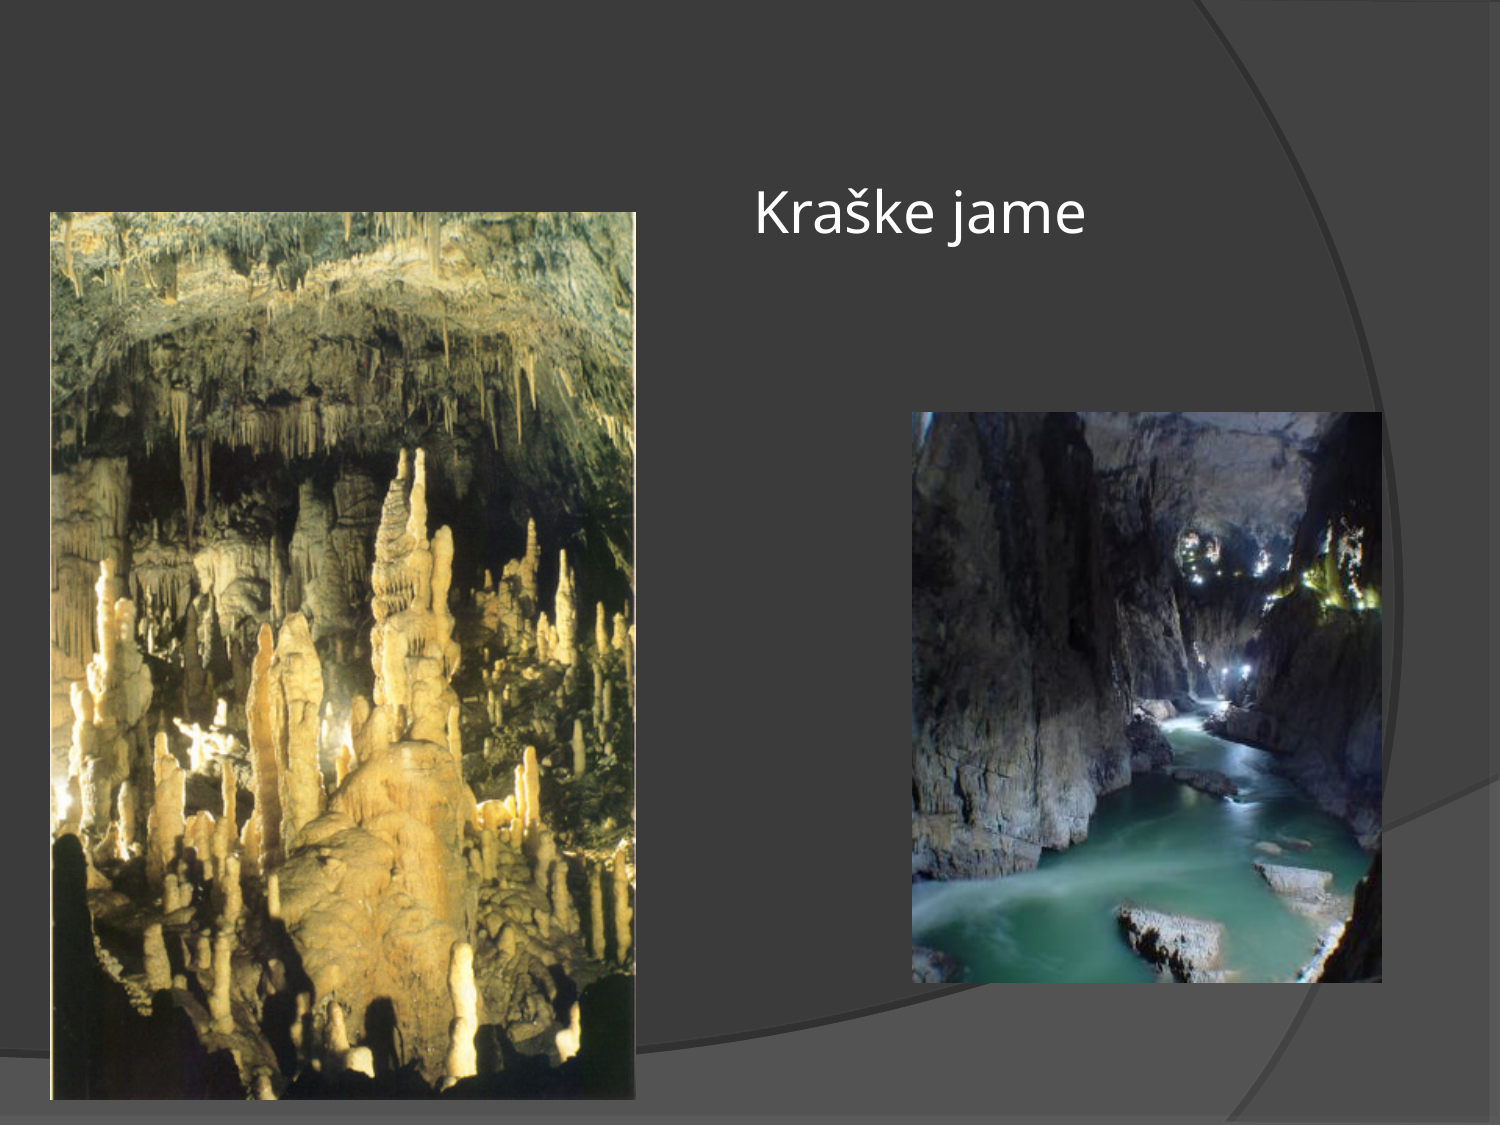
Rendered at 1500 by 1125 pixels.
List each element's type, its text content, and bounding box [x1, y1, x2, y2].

text_box Kraške jame [738, 167, 1289, 352]
picture [912, 412, 1382, 983]
picture [50, 212, 636, 1100]
